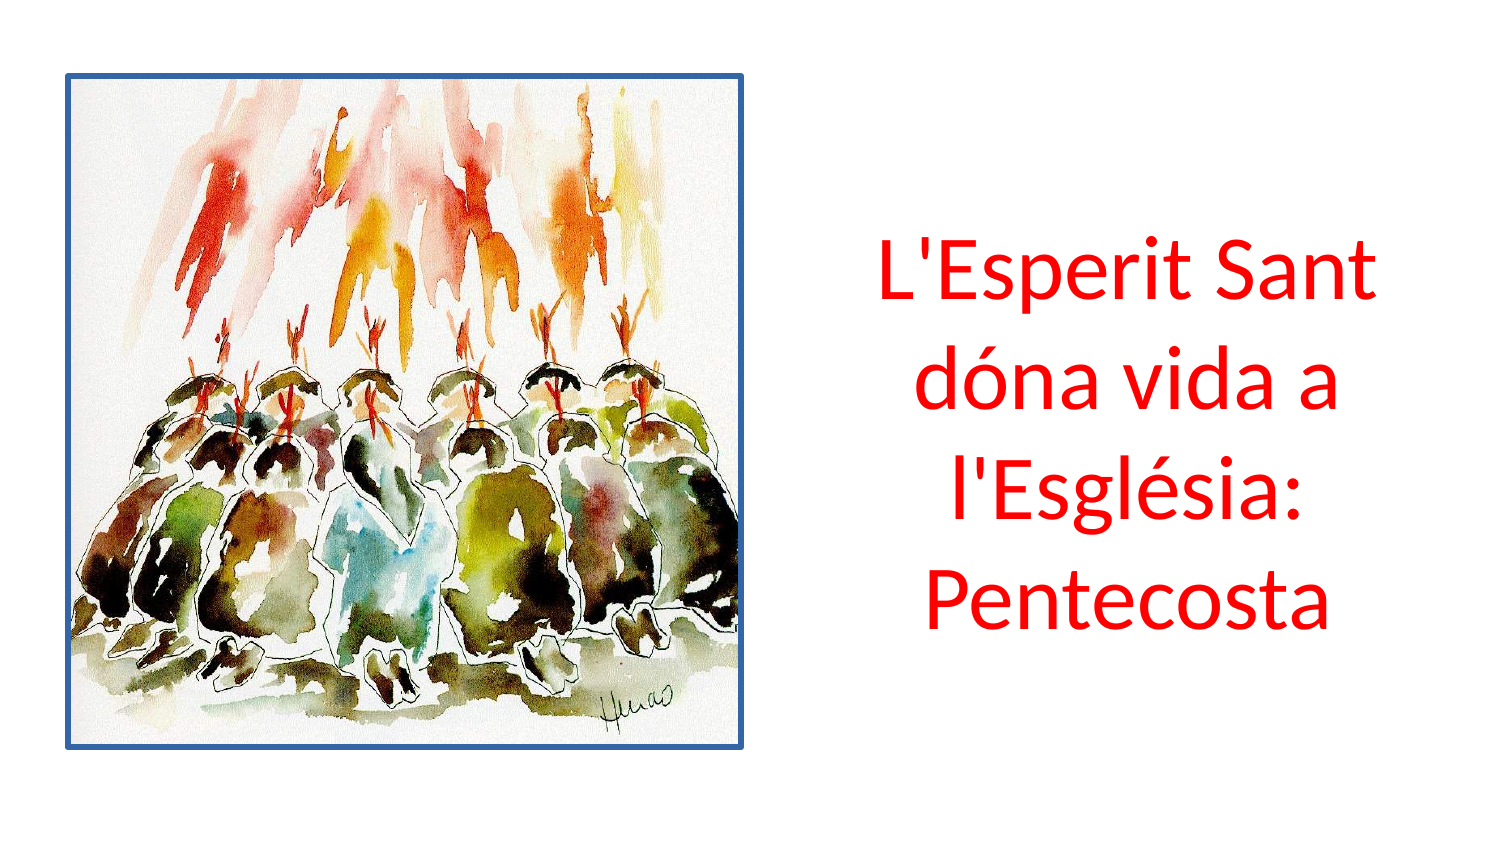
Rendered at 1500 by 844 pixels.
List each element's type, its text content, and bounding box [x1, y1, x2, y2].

title L'Esperit Sant dóna vida a l'Església: Pentecosta [820, 173, 1436, 682]
picture [70, 79, 739, 745]
